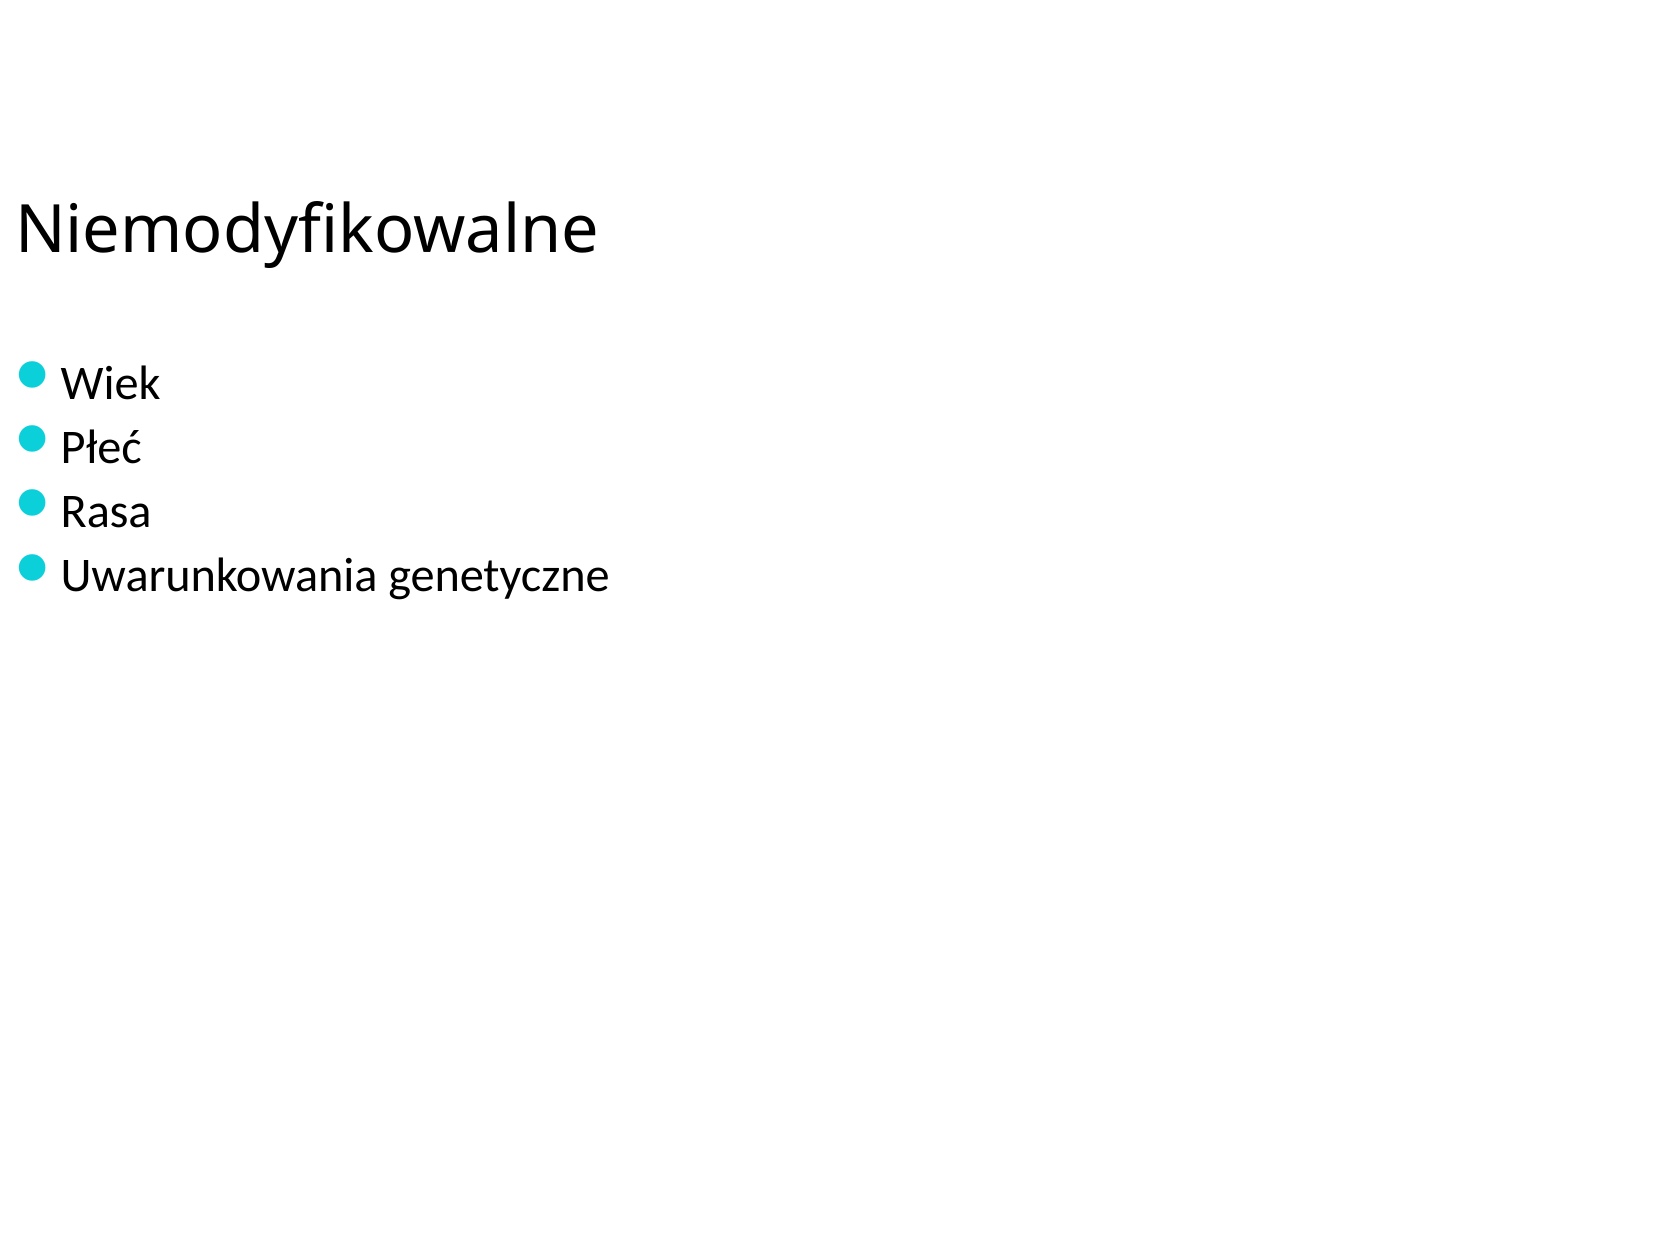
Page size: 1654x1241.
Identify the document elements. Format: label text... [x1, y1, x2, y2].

title Niemodyfikowalne [0, 127, 1489, 334]
list Wiek Płeć Rasa Uwarunkowania genetyczne [0, 350, 1489, 1144]
